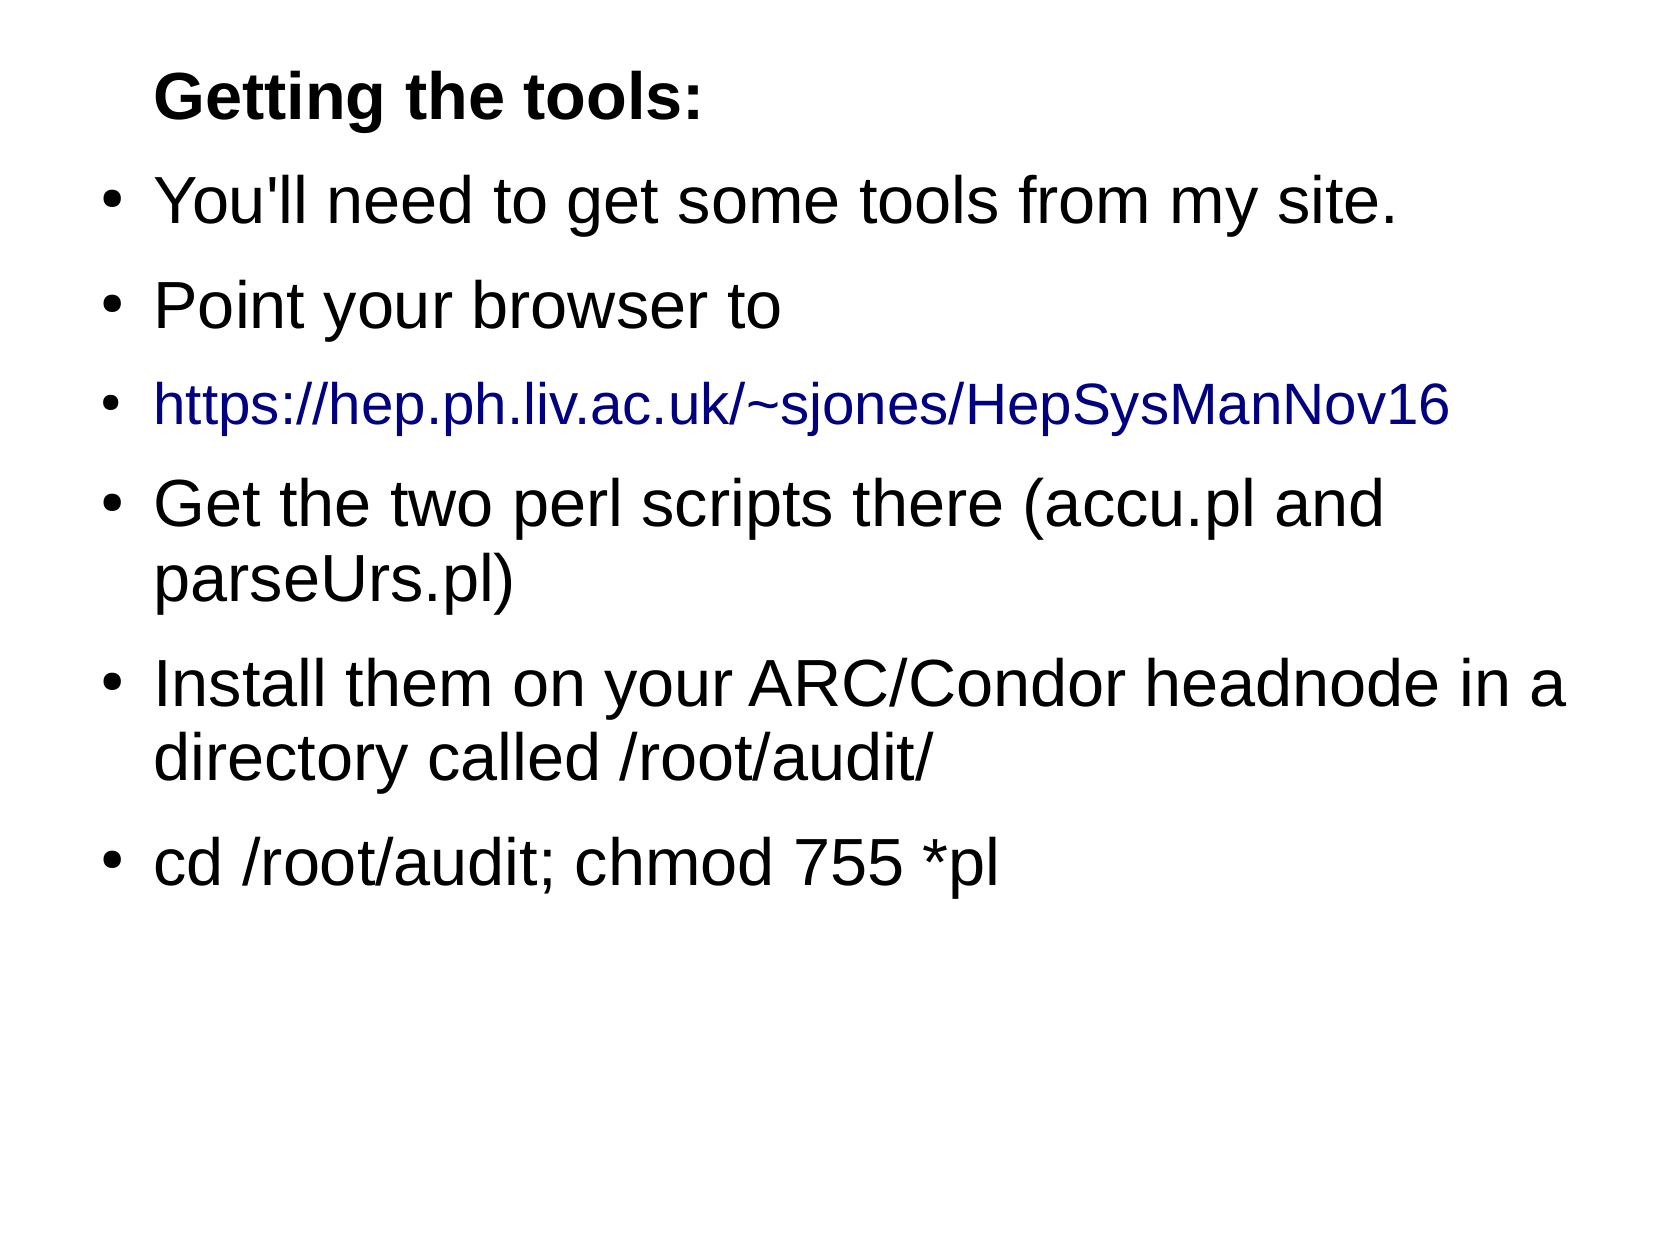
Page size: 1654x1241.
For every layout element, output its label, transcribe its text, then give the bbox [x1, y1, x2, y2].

list Getting the tools: You'll need to get some tools from my site. Point your browser to https://hep.ph.liv.ac.uk/~sjones/HepSysManNov16 Get the two perl scripts there (accu.pl and parseUrs.pl) Install them on your ARC/Condor headnode in a directory called /root/audit/ cd /root/audit; chmod 755 *pl [82, 59, 1571, 1158]
